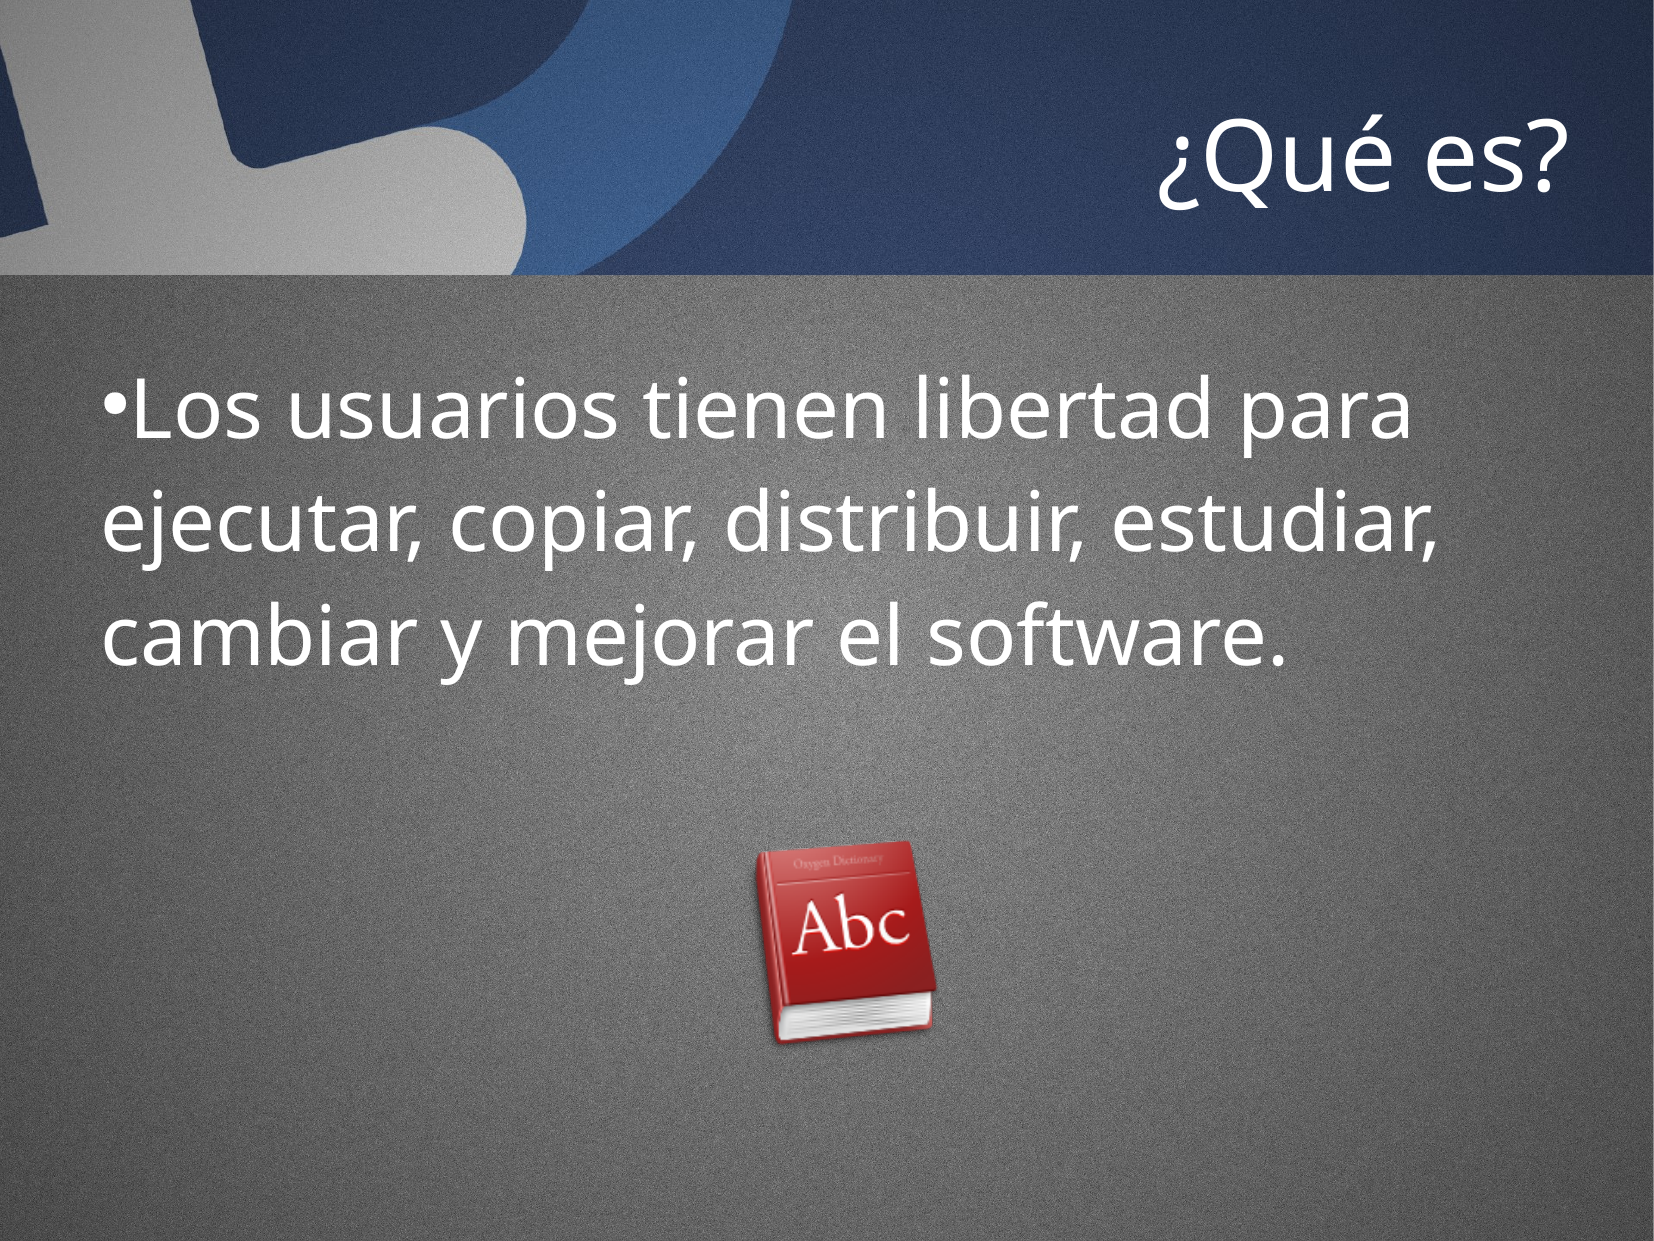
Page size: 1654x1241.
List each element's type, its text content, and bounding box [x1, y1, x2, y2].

list Los usuarios tienen libertad para ejecutar, copiar, distribuir, estudiar, cambiar y mejorar el software. [82, 349, 1571, 1168]
title ¿Qué es? [82, 49, 1571, 257]
picture [0, 0, 1654, 1241]
